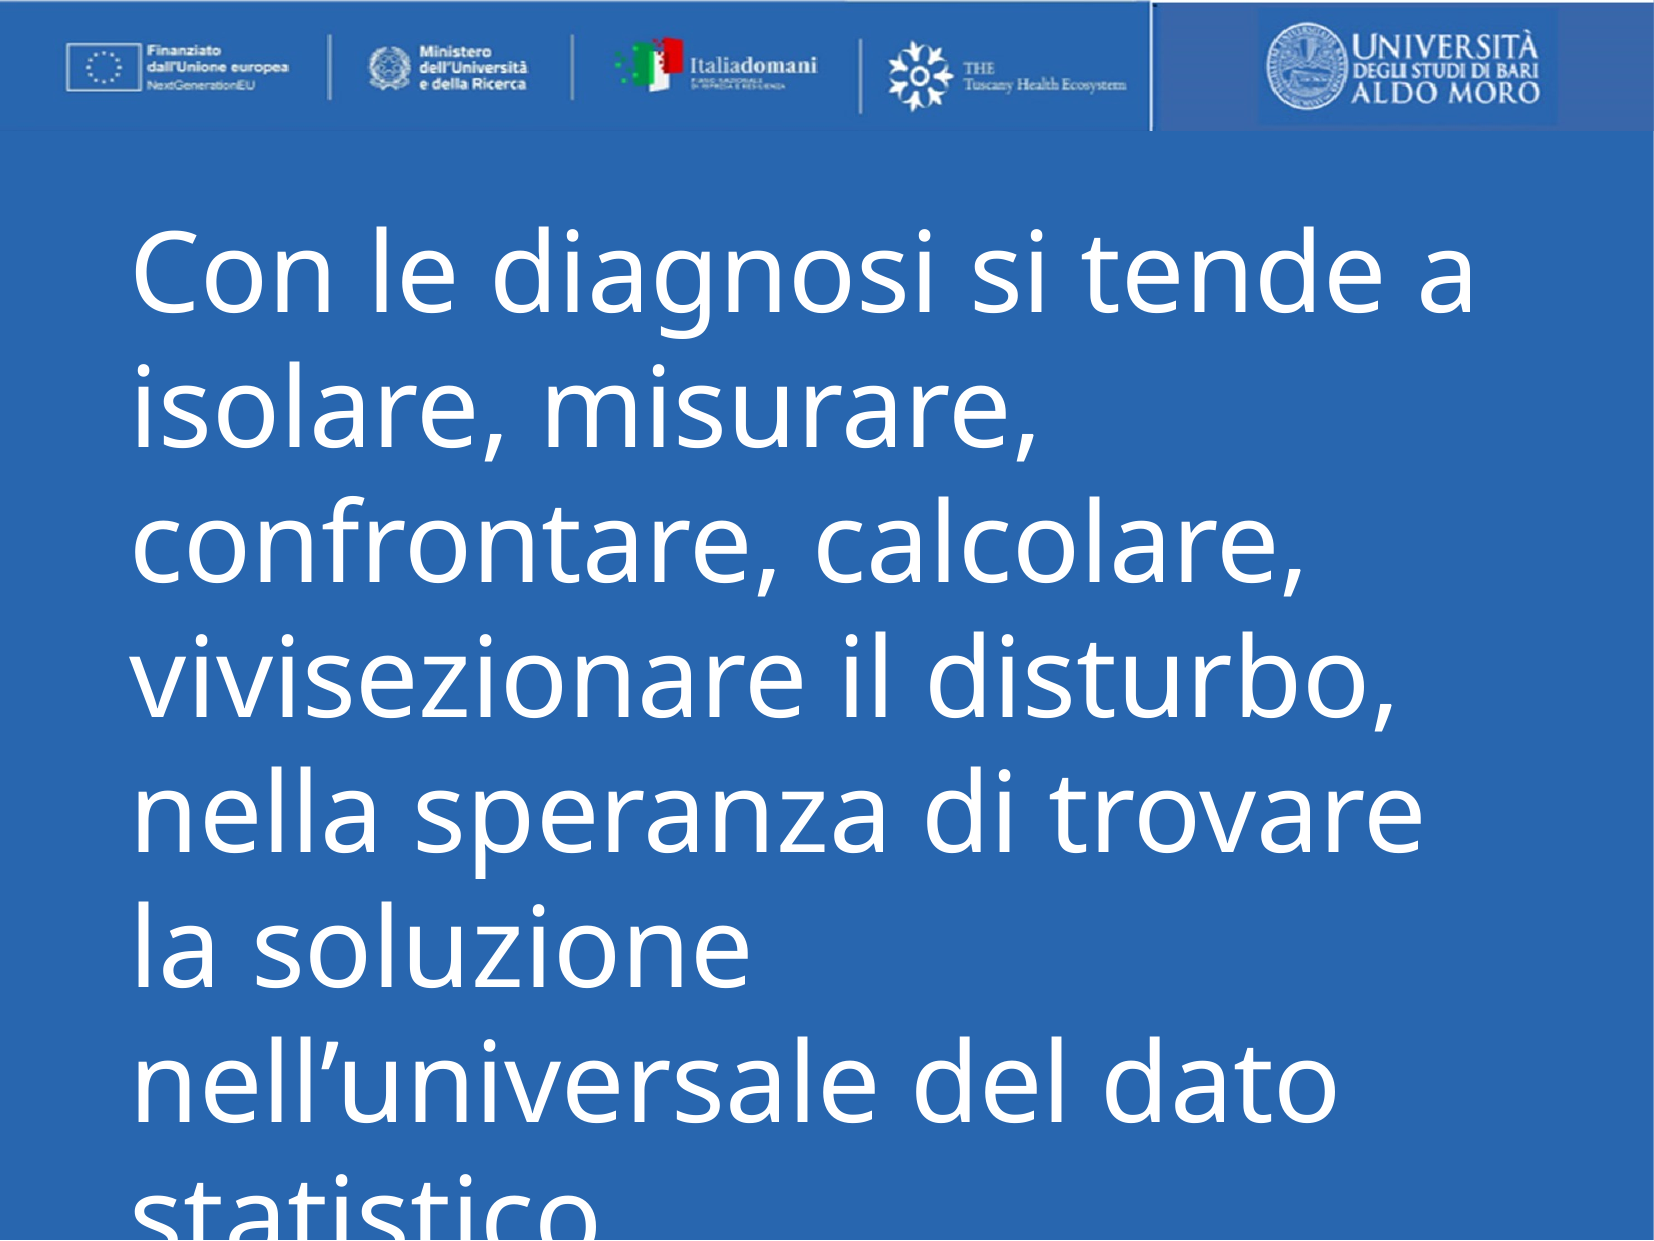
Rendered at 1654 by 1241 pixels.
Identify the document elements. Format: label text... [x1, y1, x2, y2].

picture [0, 0, 1654, 132]
subtitle Con le diagnosi si tende a isolare, misurare, confrontare, calcolare, vivisezionare il disturbo, nella speranza di trovare la soluzione nell’universale del dato statistico. [115, 193, 1539, 932]
